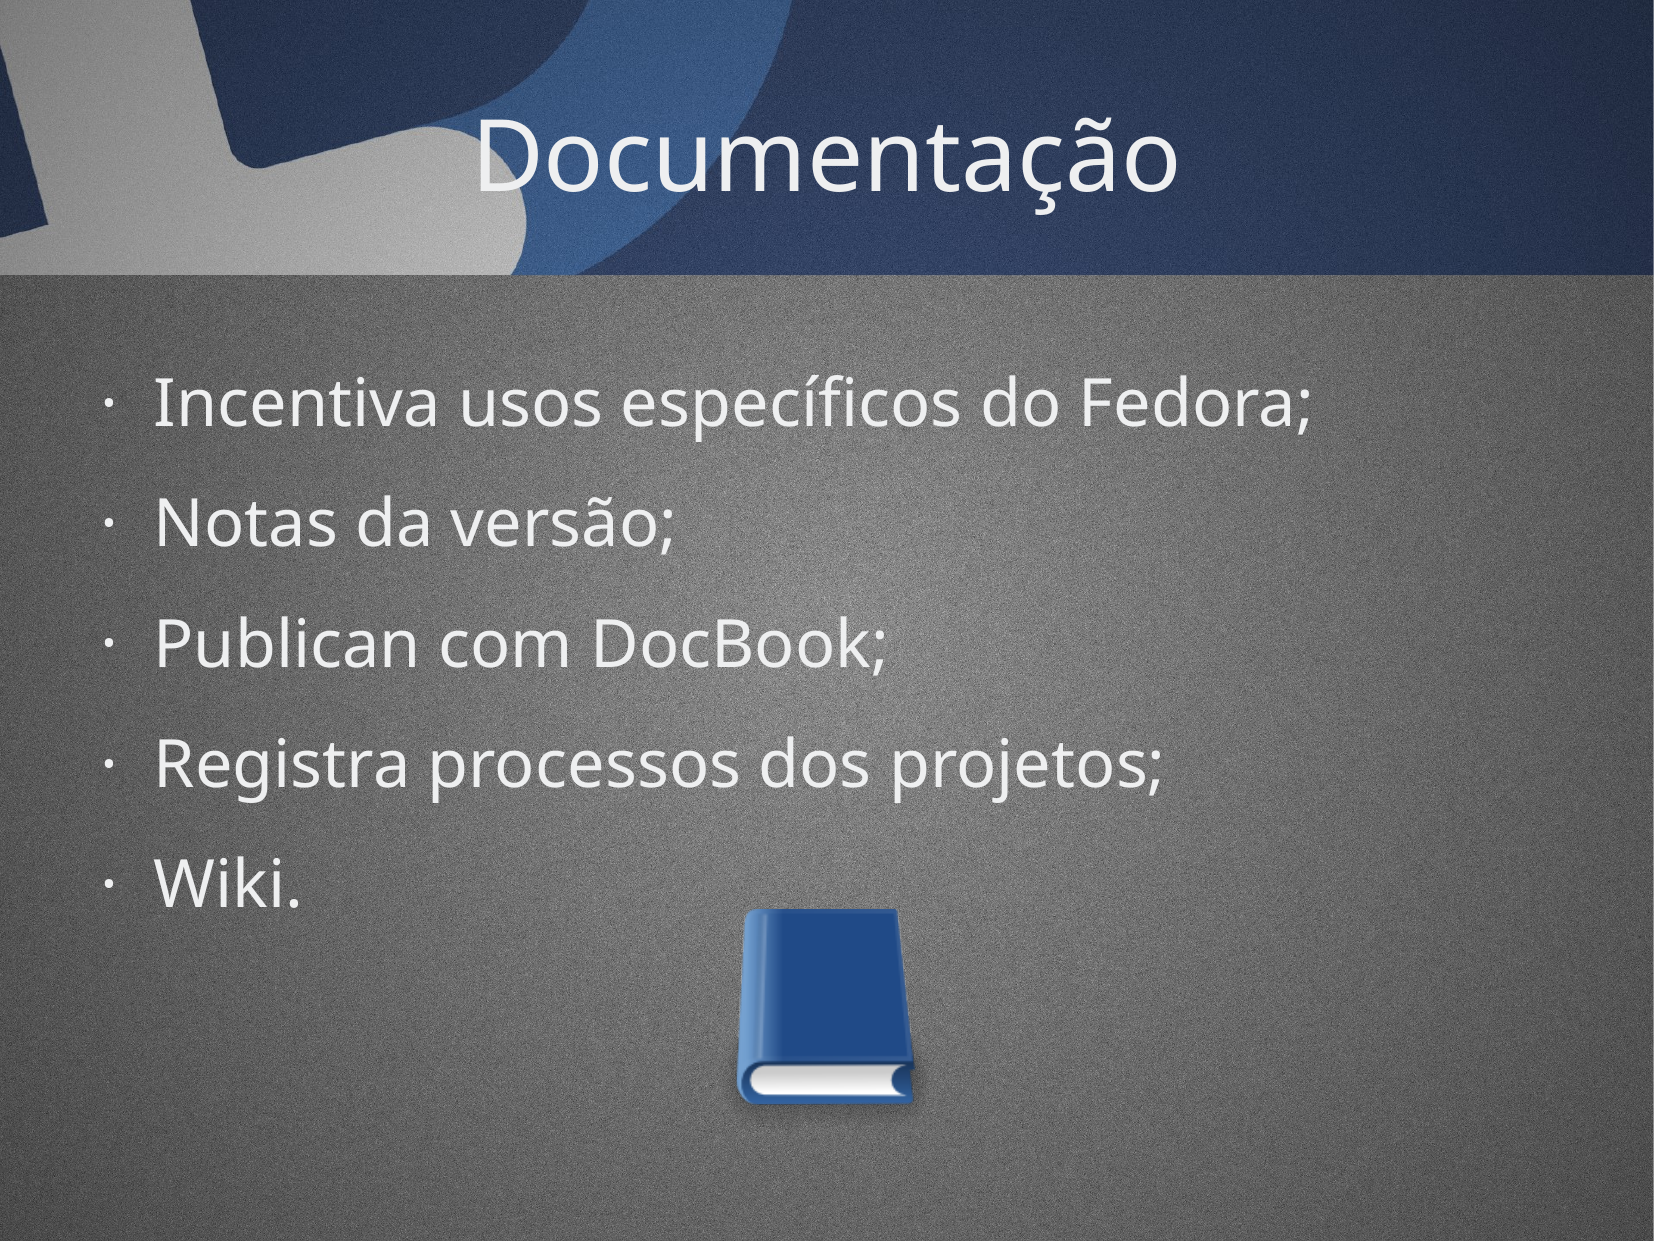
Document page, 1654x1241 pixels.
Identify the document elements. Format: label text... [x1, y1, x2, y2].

picture [0, 0, 1654, 1241]
title Documentação [82, 49, 1571, 257]
list Incentiva usos específicos do Fedora; Notas da versão; Publican com DocBook; Registra processos dos projetos; Wiki. [82, 355, 1571, 1075]
